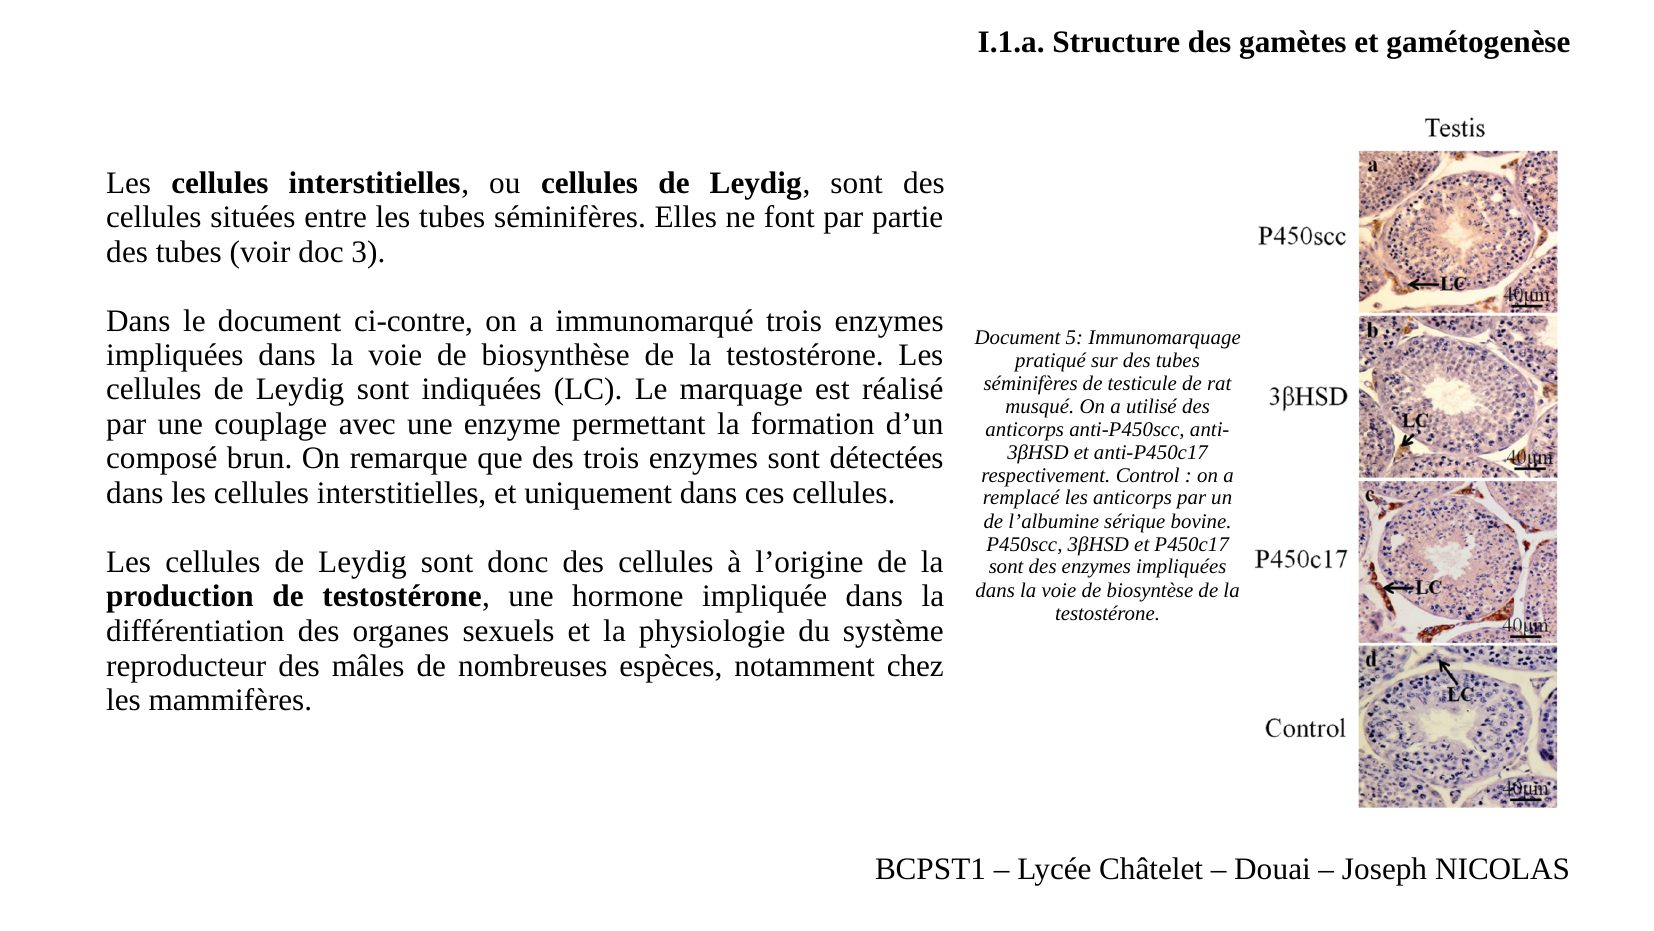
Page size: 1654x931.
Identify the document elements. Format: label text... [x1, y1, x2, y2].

text_box BCPST1 – Lycée Châtelet – Douai – Joseph NICOLAS [637, 832, 1571, 905]
picture [1240, 106, 1559, 818]
text_box Document 5: Immunomarquage pratiqué sur des tubes séminifères de testicule de rat musqué. On a utilisé des anticorps anti-P450scc, anti-3βHSD et anti-P450c17 respectivement. Control : on a remplacé les anticorps par un de l’albumine sérique bovine. P450scc, 3βHSD et P450c17 sont des enzymes impliquées dans la voie de biosyntèse de la testostérone. [974, 194, 1240, 756]
text_box Les cellules interstitielles, ou cellules de Leydig, sont des cellules situées entre les tubes séminifères. Elles ne font par partie des tubes (voir doc 3). Dans le document ci-contre, on a immunomarqué trois enzymes impliquées dans la voie de biosynthèse de la testostérone. Les cellules de Leydig sont indiquées (LC). Le marquage est réalisé par une couplage avec une enzyme permettant la formation d’un composé brun. On remarque que des trois enzymes sont détectées dans les cellules interstitielles, et uniquement dans ces cellules. Les cellules de Leydig sont donc des cellules à l’origine de la production de testostérone, une hormone impliquée dans la différentiation des organes sexuels et la physiologie du système reproducteur des mâles de nombreuses espèces, notamment chez les mammifères. [106, 165, 945, 718]
text_box I.1.a. Structure des gamètes et gamétogenèse [401, 5, 1572, 78]
